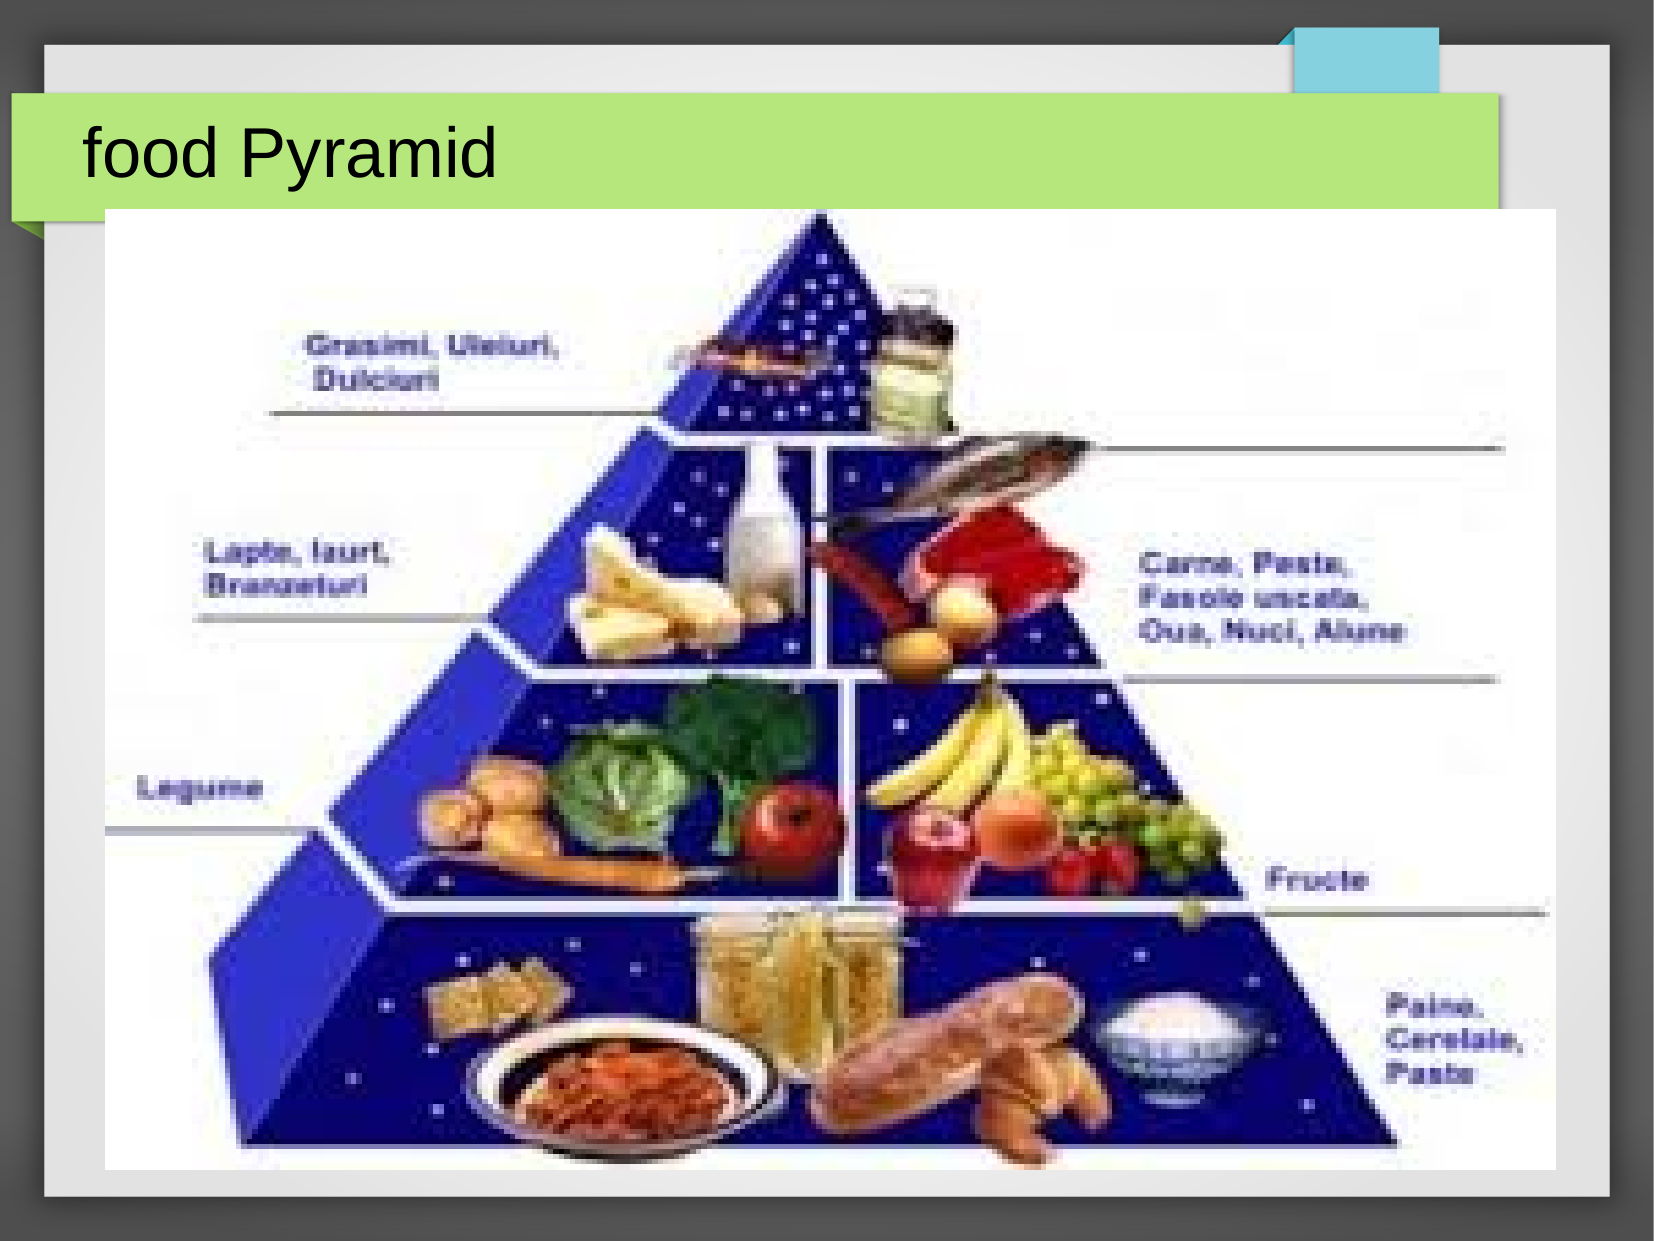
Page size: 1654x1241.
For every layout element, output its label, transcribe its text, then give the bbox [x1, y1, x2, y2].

picture [0, 0, 1654, 1241]
title food Pyramid [82, 49, 1571, 257]
